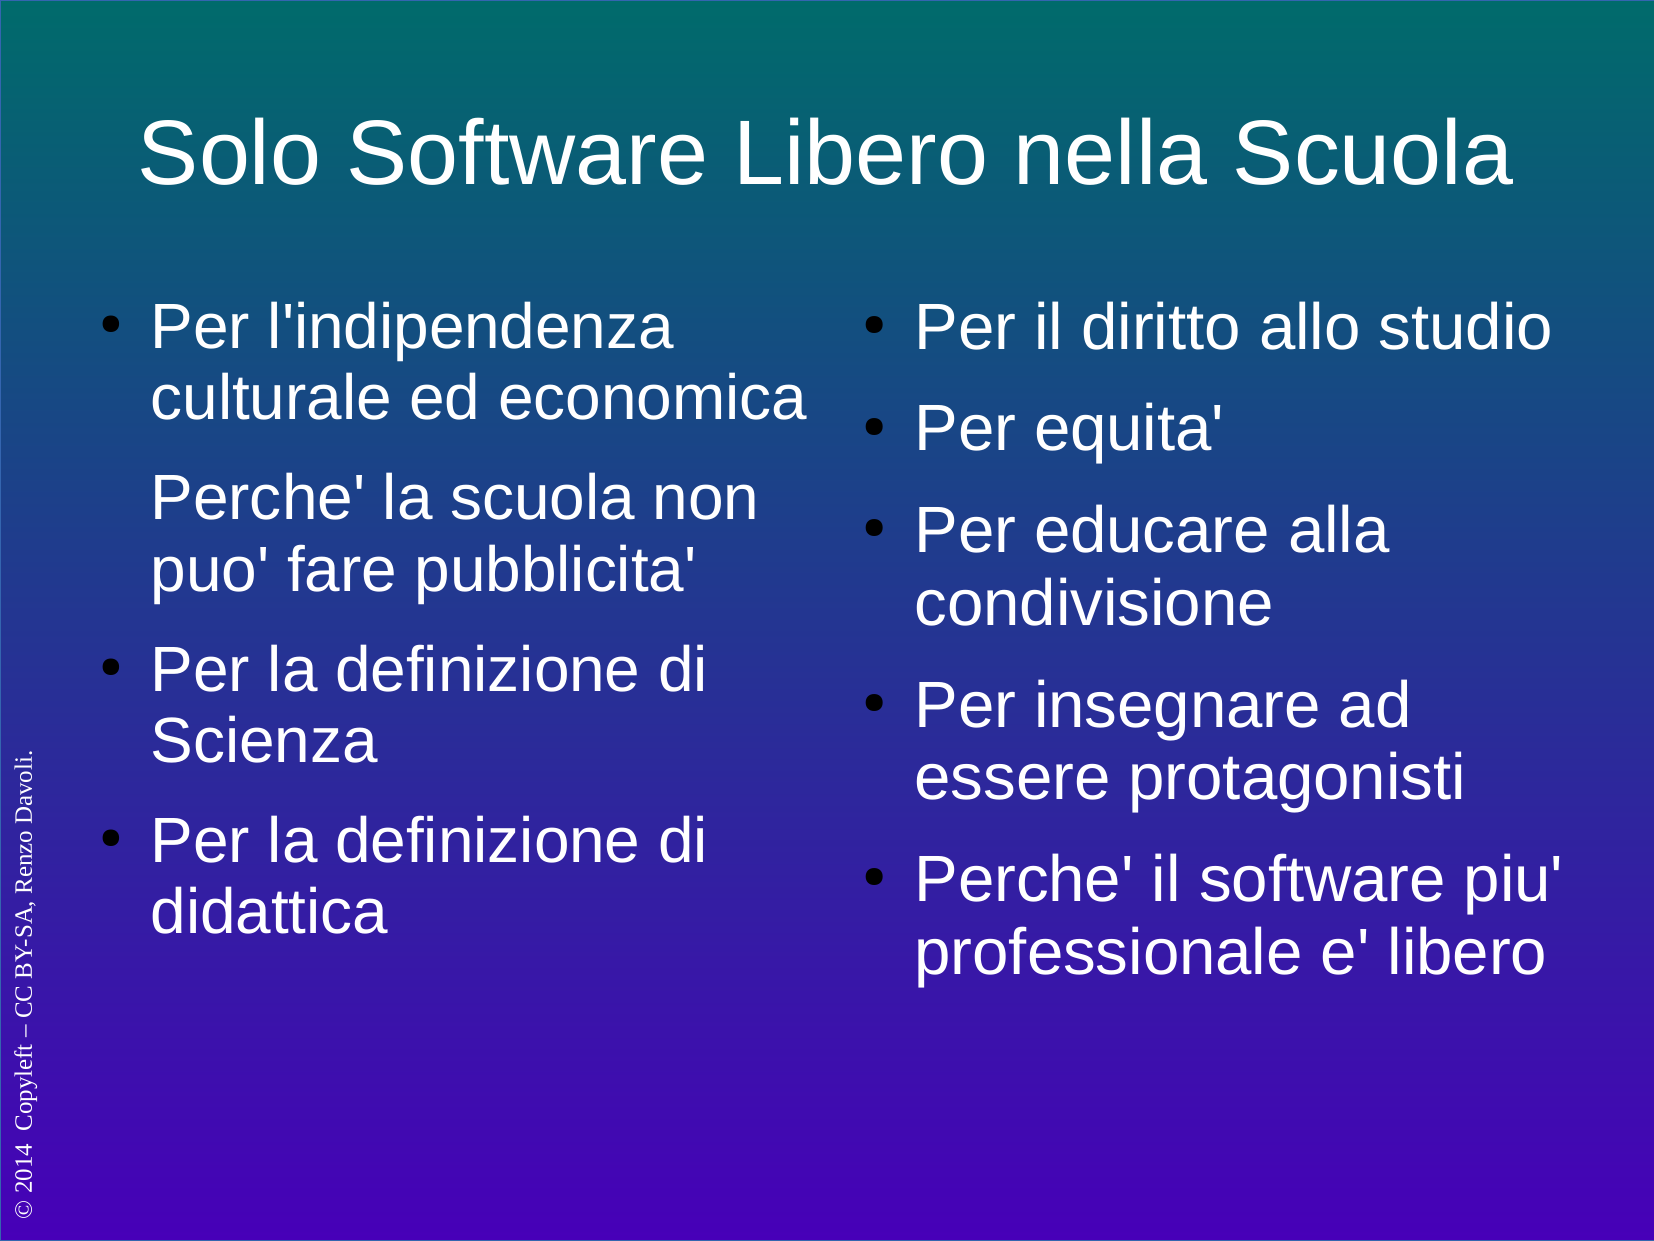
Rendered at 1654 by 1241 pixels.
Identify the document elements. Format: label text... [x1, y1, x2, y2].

list Per il diritto allo studio Per equita' Per educare alla condivisione Per insegnare ad essere protagonisti Perche' il software piu' professionale e' libero [845, 290, 1572, 1010]
list Per l'indipendenza culturale ed economica Perche' la scuola non puo' fare pubblicita' Per la definizione di Scienza Per la definizione di didattica [82, 290, 809, 1010]
title Solo Software Libero nella Scuola [82, 49, 1571, 257]
